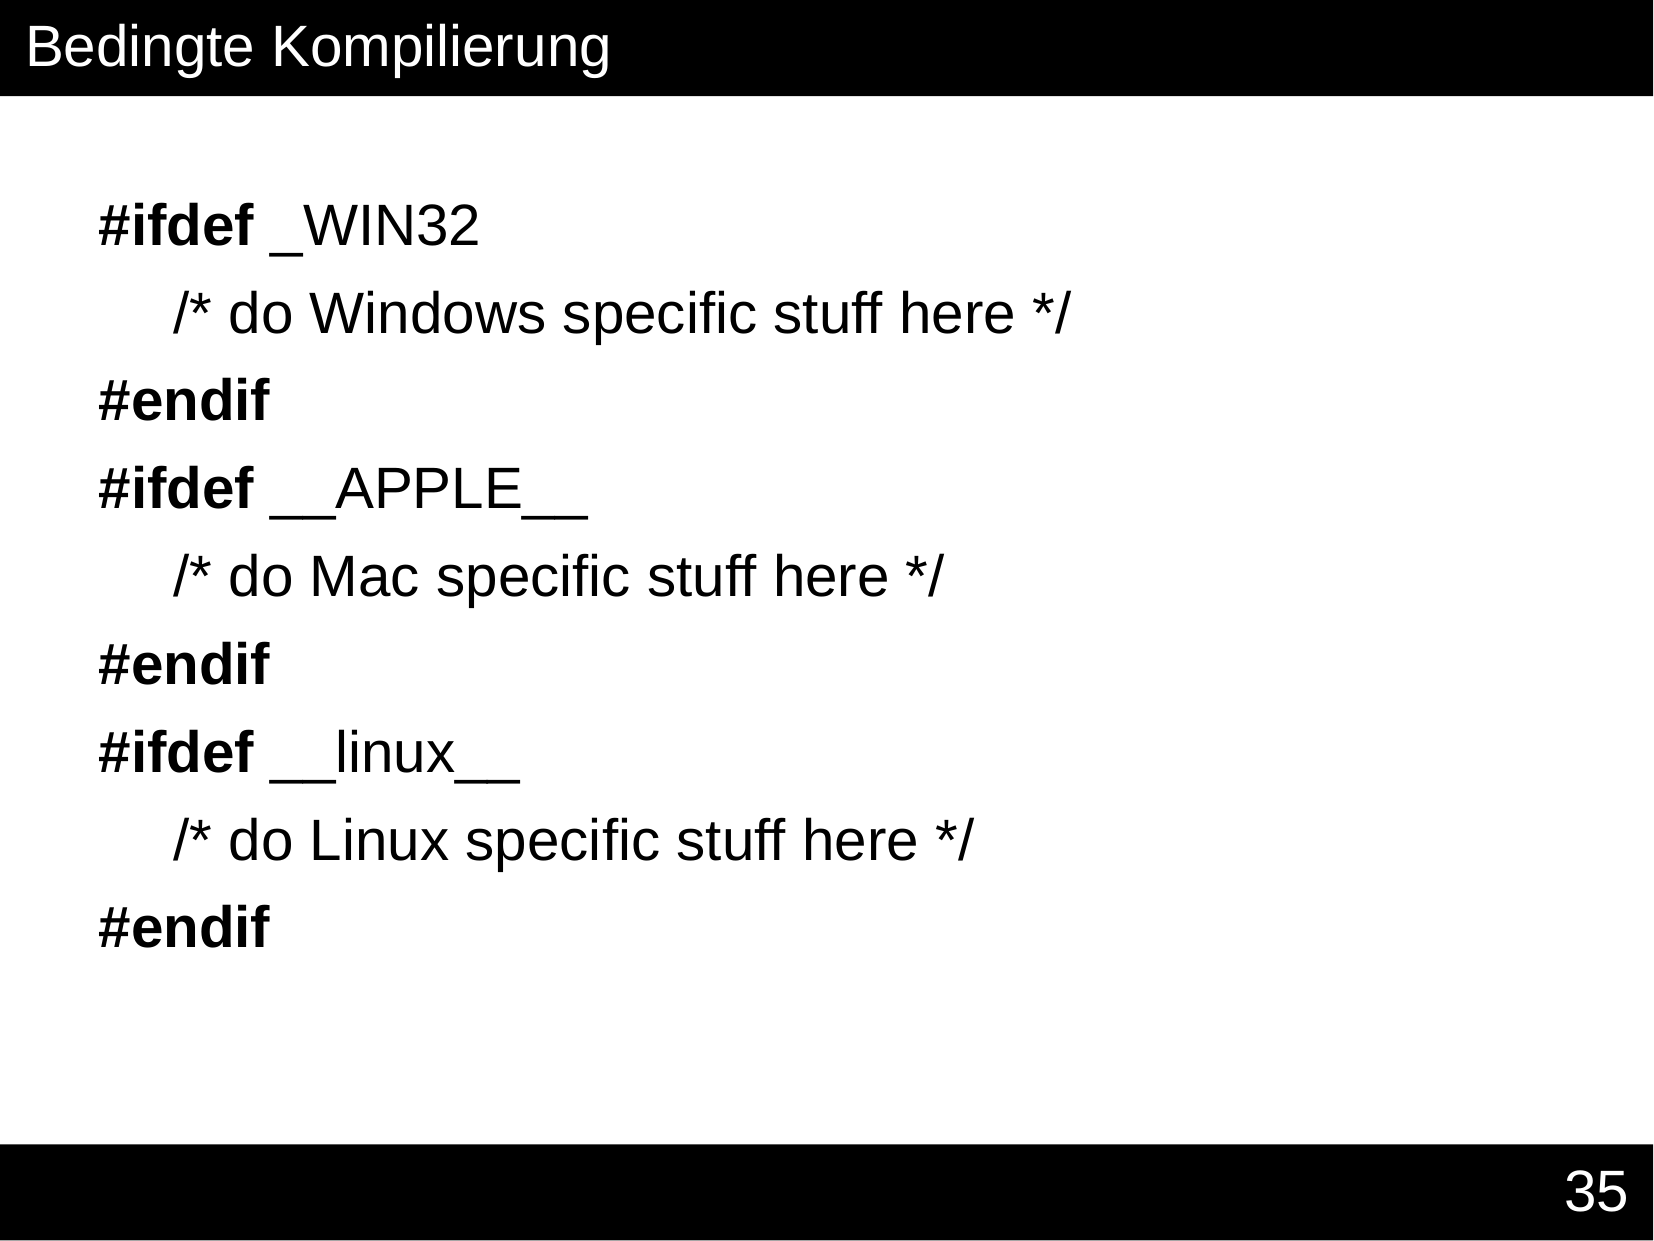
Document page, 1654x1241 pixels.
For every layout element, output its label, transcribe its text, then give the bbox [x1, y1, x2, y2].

text_box Bedingte Kompilierung [10, 6, 767, 94]
text_box #ifdef _WIN32 /* do Windows specific stuff here */ #endif #ifdef __APPLE__ /* do Mac specific stuff here */ #endif #ifdef __linux__ /* do Linux specific stuff here */ #endif [83, 187, 1653, 1168]
